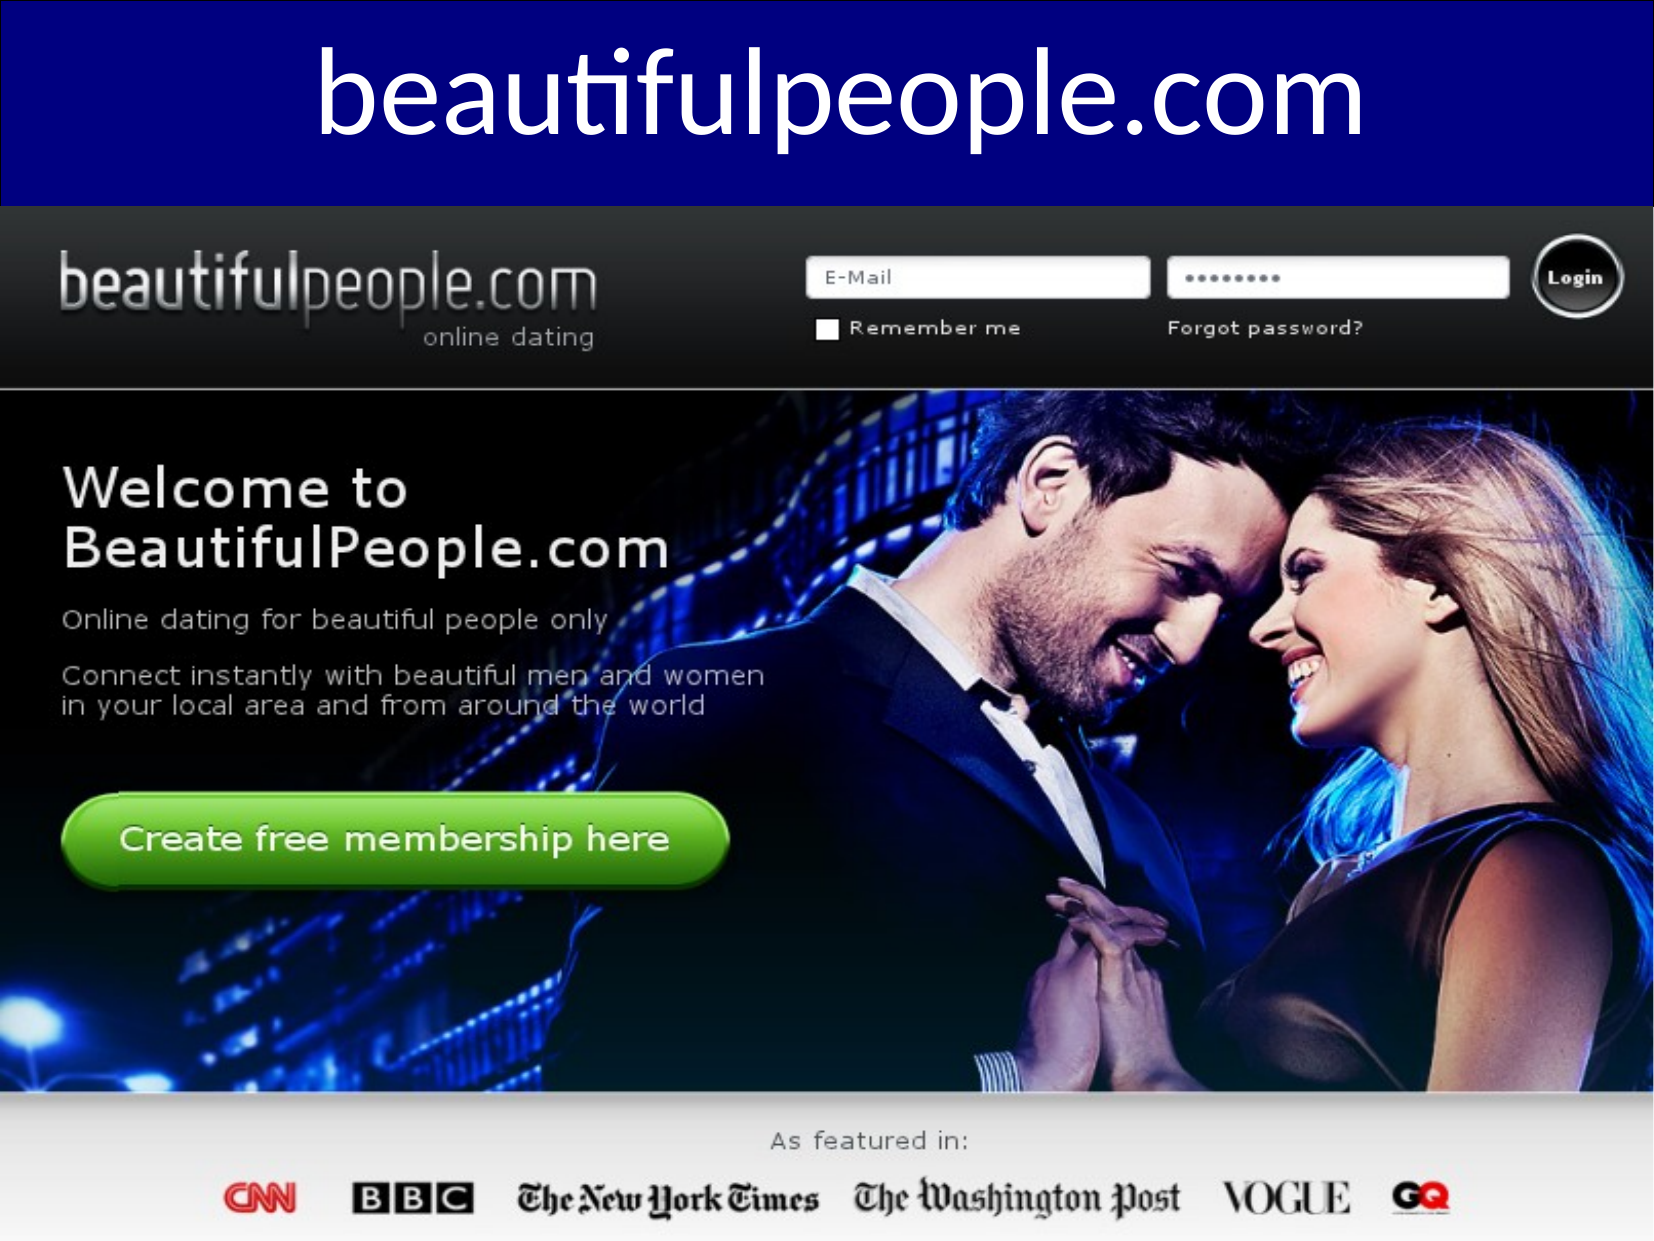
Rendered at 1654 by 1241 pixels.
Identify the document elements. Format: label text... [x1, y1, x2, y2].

picture [0, 206, 1654, 1241]
picture [1632, 704, 1638, 712]
title beautifulpeople.com [0, 0, 1654, 206]
